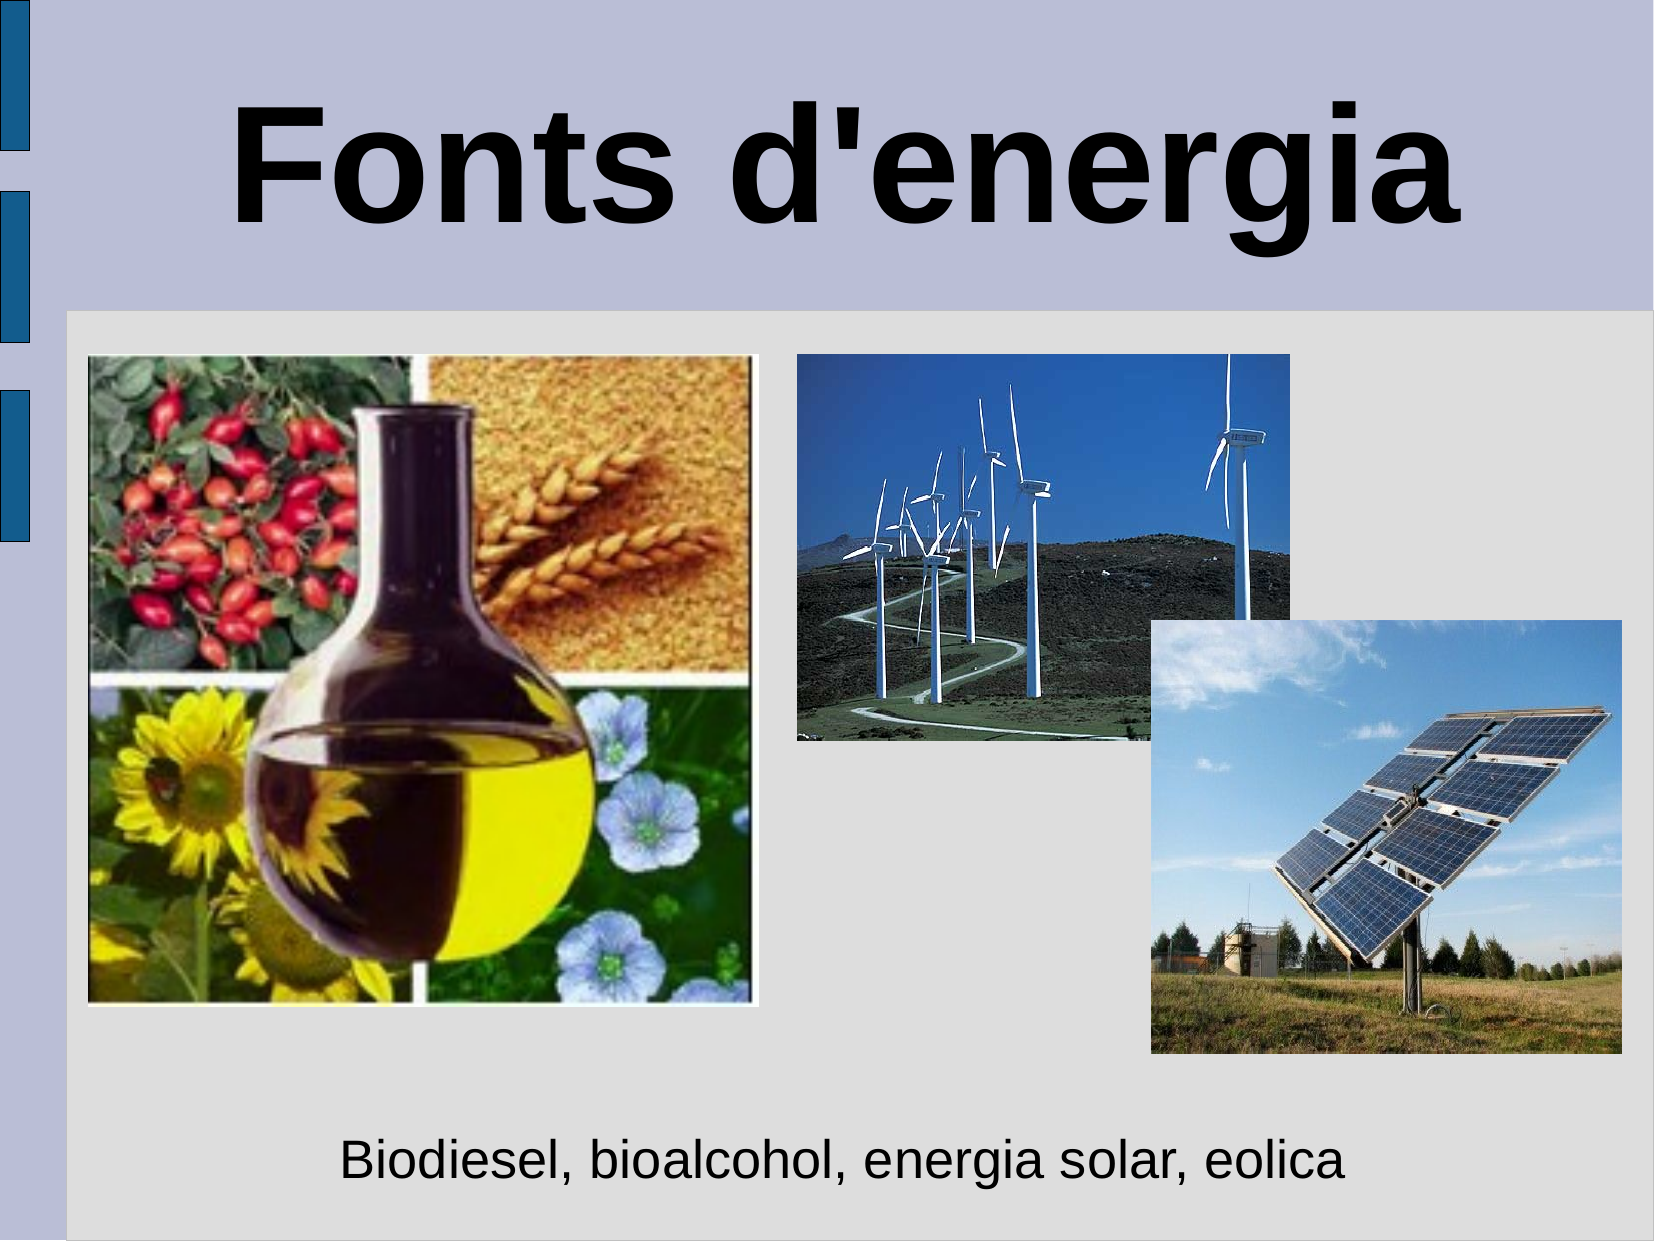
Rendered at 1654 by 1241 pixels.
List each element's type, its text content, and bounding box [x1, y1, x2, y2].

picture [88, 354, 759, 1007]
text_box Biodiesel, bioalcohol, energia solar, eolica [324, 1122, 1363, 1198]
picture [797, 354, 1622, 1054]
text_box Fonts d'energia [212, 64, 1477, 266]
